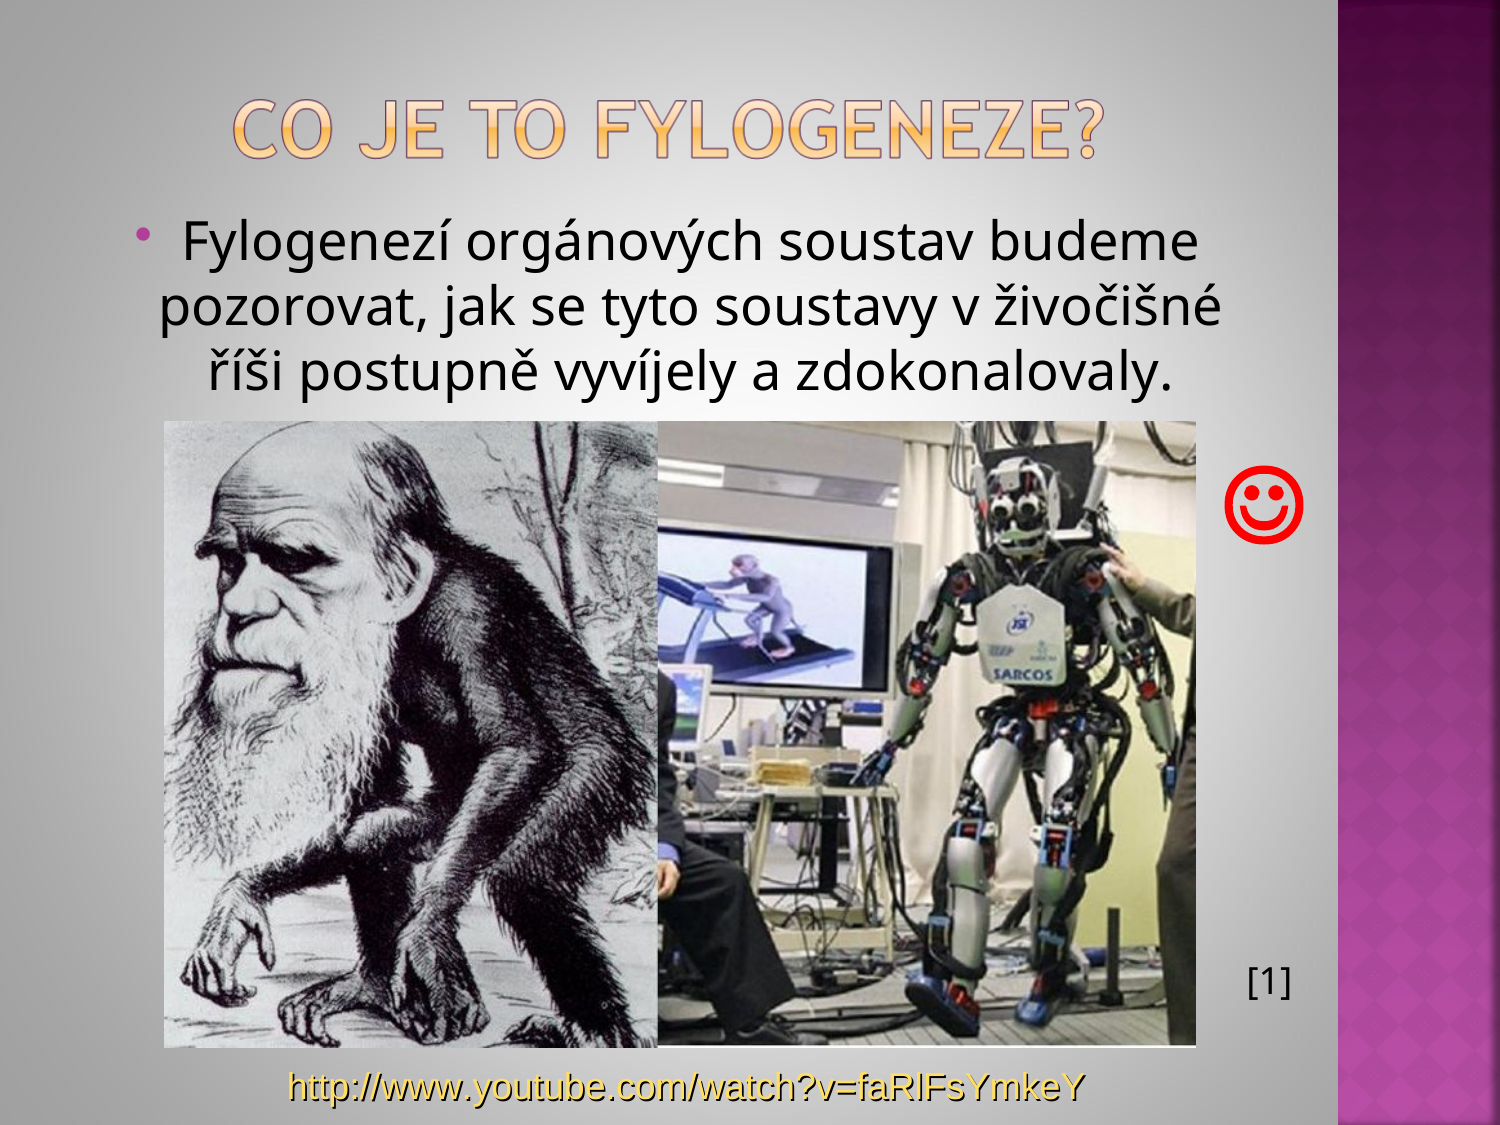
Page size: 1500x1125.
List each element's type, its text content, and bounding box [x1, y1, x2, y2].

list Fylogenezí orgánových soustav budeme pozorovat, jak se tyto soustavy v živočišné říši postupně vyvíjely a zdokonalovaly. [75, 199, 1263, 1060]
text_box  [1207, 433, 1335, 569]
text_box [1] [1231, 949, 1308, 1055]
picture [0, 0, 1500, 1125]
text_box [75, 22, 1264, 224]
text_box http://www.youtube.com/watch?v=faRlFsYmkeY [210, 1054, 1172, 1116]
